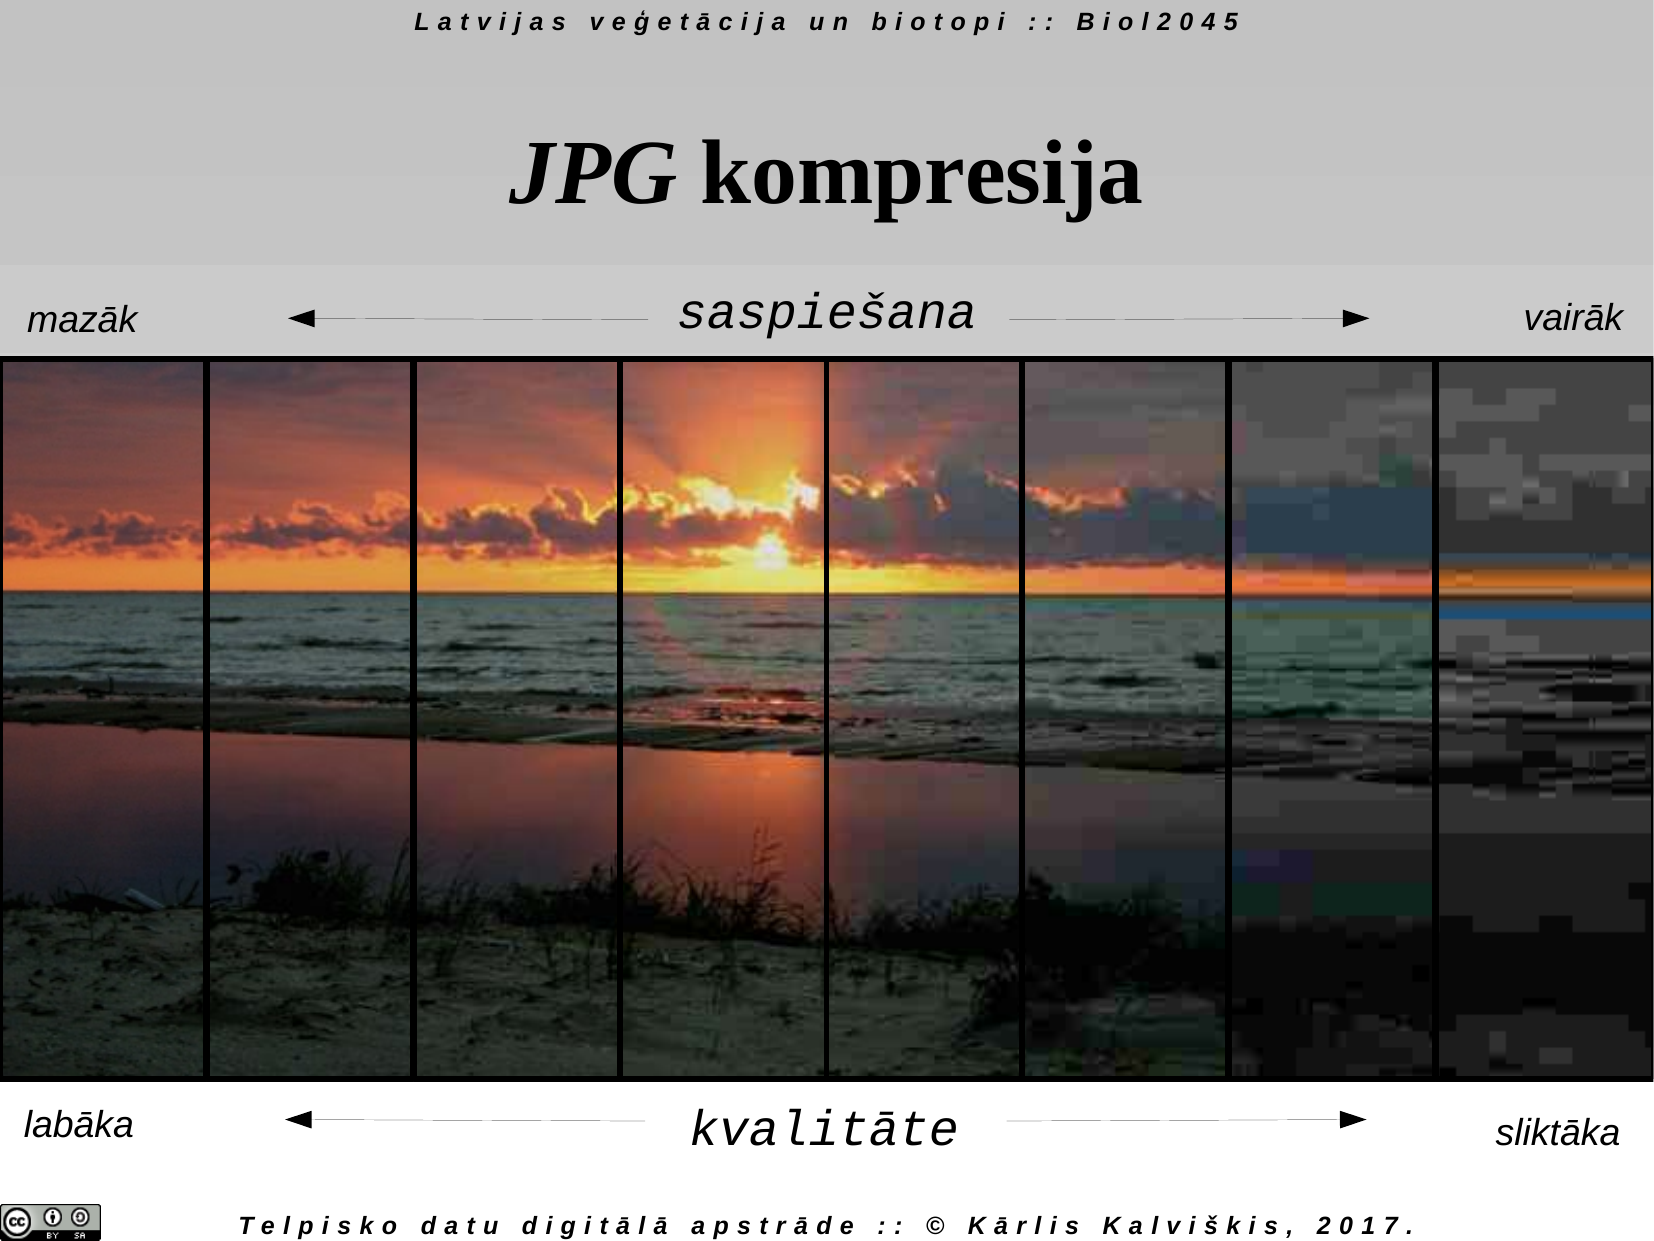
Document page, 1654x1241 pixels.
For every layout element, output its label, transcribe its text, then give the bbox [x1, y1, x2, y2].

picture [1232, 362, 1432, 1076]
picture [0, 0, 1654, 356]
picture [1025, 362, 1225, 1076]
picture [1439, 362, 1651, 1076]
title JPG kompresija [29, 49, 1625, 296]
picture [3, 362, 203, 1076]
text_box sliktāka [1480, 1104, 1636, 1169]
text_box mazāk [12, 283, 153, 348]
picture [417, 362, 617, 1076]
text_box saspiešana [661, 274, 992, 351]
picture [623, 362, 824, 1076]
text_box labāka [9, 1096, 149, 1171]
text_box vairāk [1508, 281, 1639, 347]
text_box kvalitāte [673, 1096, 974, 1173]
picture [0, 1082, 1654, 1241]
picture [829, 362, 1019, 1076]
picture [210, 362, 410, 1076]
